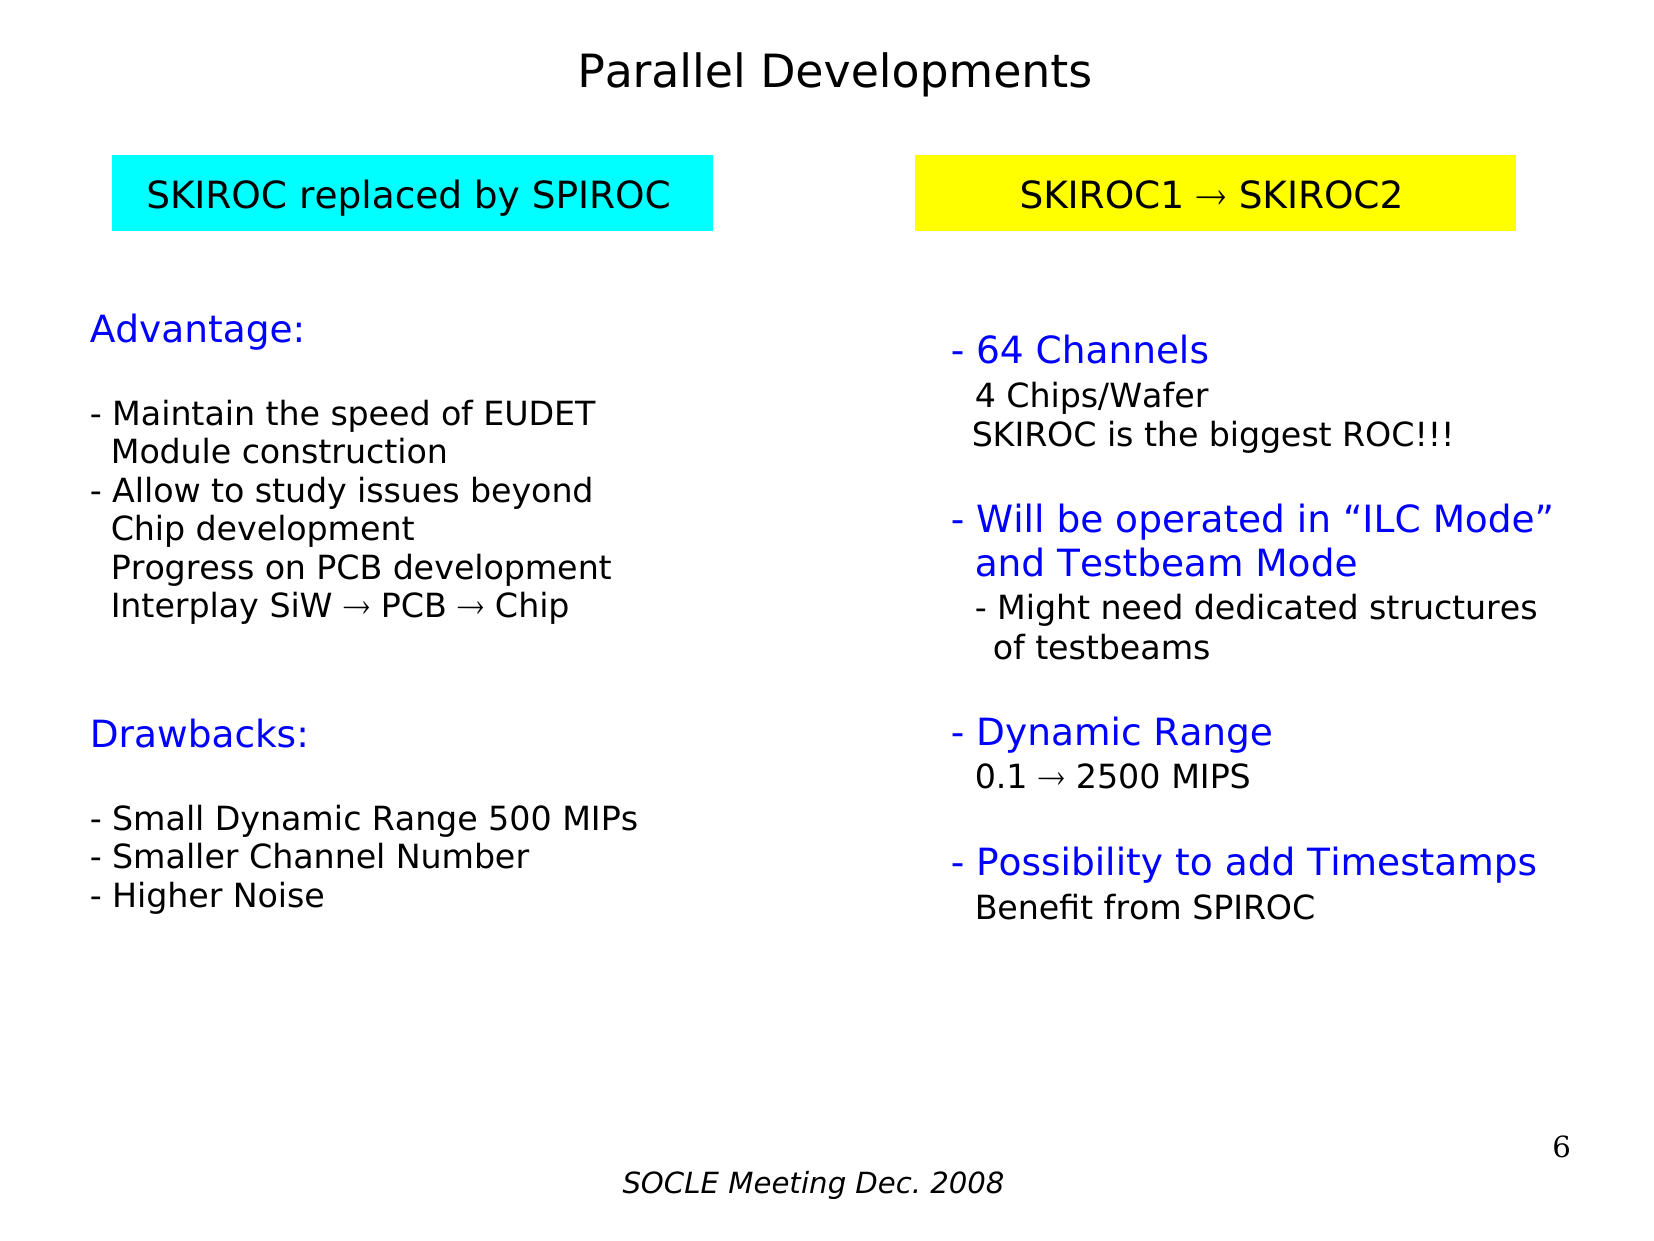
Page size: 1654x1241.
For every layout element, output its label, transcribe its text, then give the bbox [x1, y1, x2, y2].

text_box SKIROC replaced by SPIROC [131, 166, 676, 226]
text_box Advantage: - Maintain the speed of EUDET Module construction - Allow to study issues beyond Chip development Progress on PCB development Interplay SiW  PCB  Chip Drawbacks: - Small Dynamic Range 500 MIPs - Smaller Channel Number - Higher Noise [75, 300, 644, 923]
text_box SKIROC1  SKIROC2 [1004, 166, 1412, 226]
text_box - 64 Channels 4 Chips/Wafer SKIROC is the biggest ROC!!! - Will be operated in “ILC Mode” and Testbeam Mode - Might need dedicated structures of testbeams - Dynamic Range 0.1  2500 MIPS - Possibility to add Timestamps Benefit from SPIROC [936, 321, 1557, 936]
text_box [112, 155, 713, 231]
text_box [915, 155, 1516, 231]
text_box Parallel Developments [562, 37, 1099, 106]
